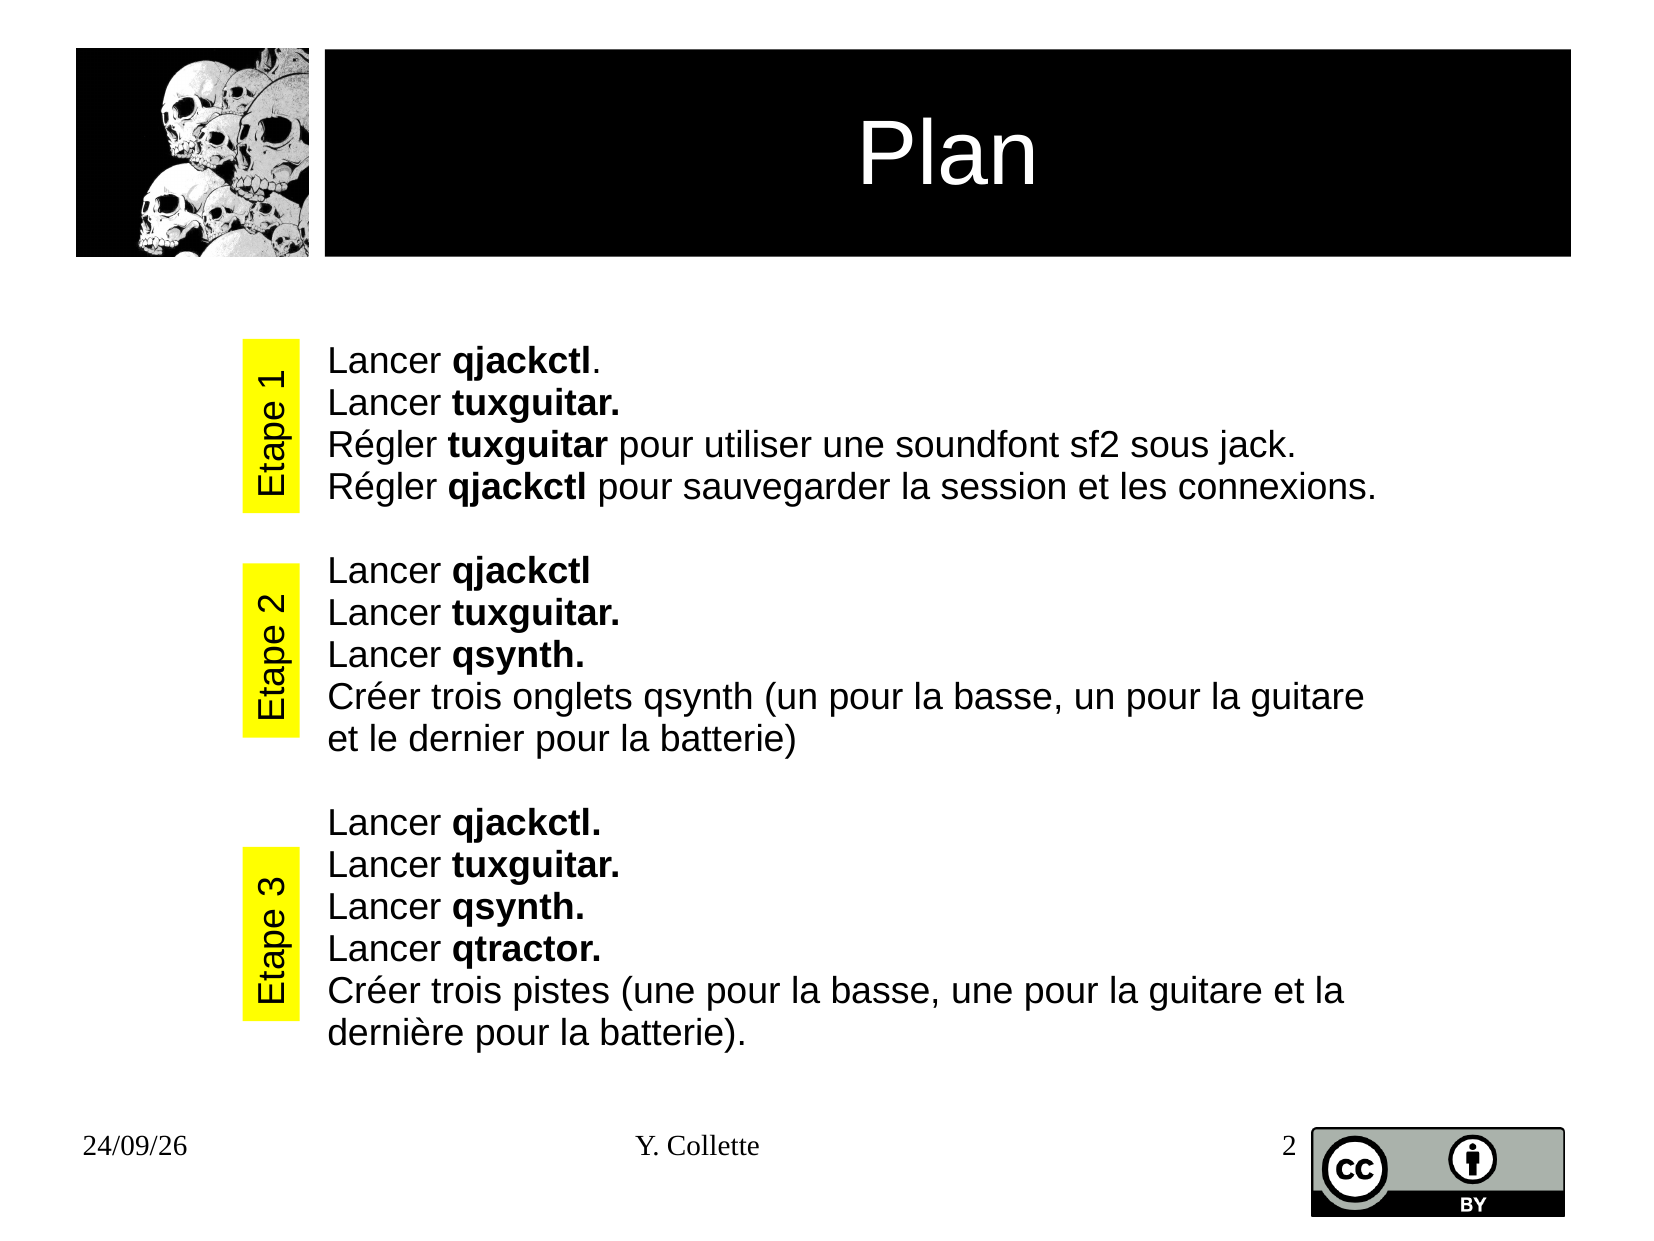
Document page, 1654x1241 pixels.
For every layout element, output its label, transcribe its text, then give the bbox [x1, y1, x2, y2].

text_box Etape 3 [242, 846, 300, 1022]
title Plan [324, 49, 1571, 257]
text_box Etape 2 [242, 563, 300, 738]
text_box Lancer qjackctl. Lancer tuxguitar. Régler tuxguitar pour utiliser une soundfont sf2 sous jack. Régler qjackctl pour sauvegarder la session et les connexions. Lancer qjackctl Lancer tuxguitar. Lancer qsynth. Créer trois onglets qsynth (un pour la basse, un pour la guitare et le dernier pour la batterie) Lancer qjackctl. Lancer tuxguitar. Lancer qsynth. Lancer qtractor. Créer trois pistes (une pour la basse, une pour la guitare et la dernière pour la batterie). [312, 332, 1399, 1081]
text_box Etape 1 [242, 338, 300, 514]
picture [76, 48, 309, 257]
picture [1311, 1127, 1565, 1217]
